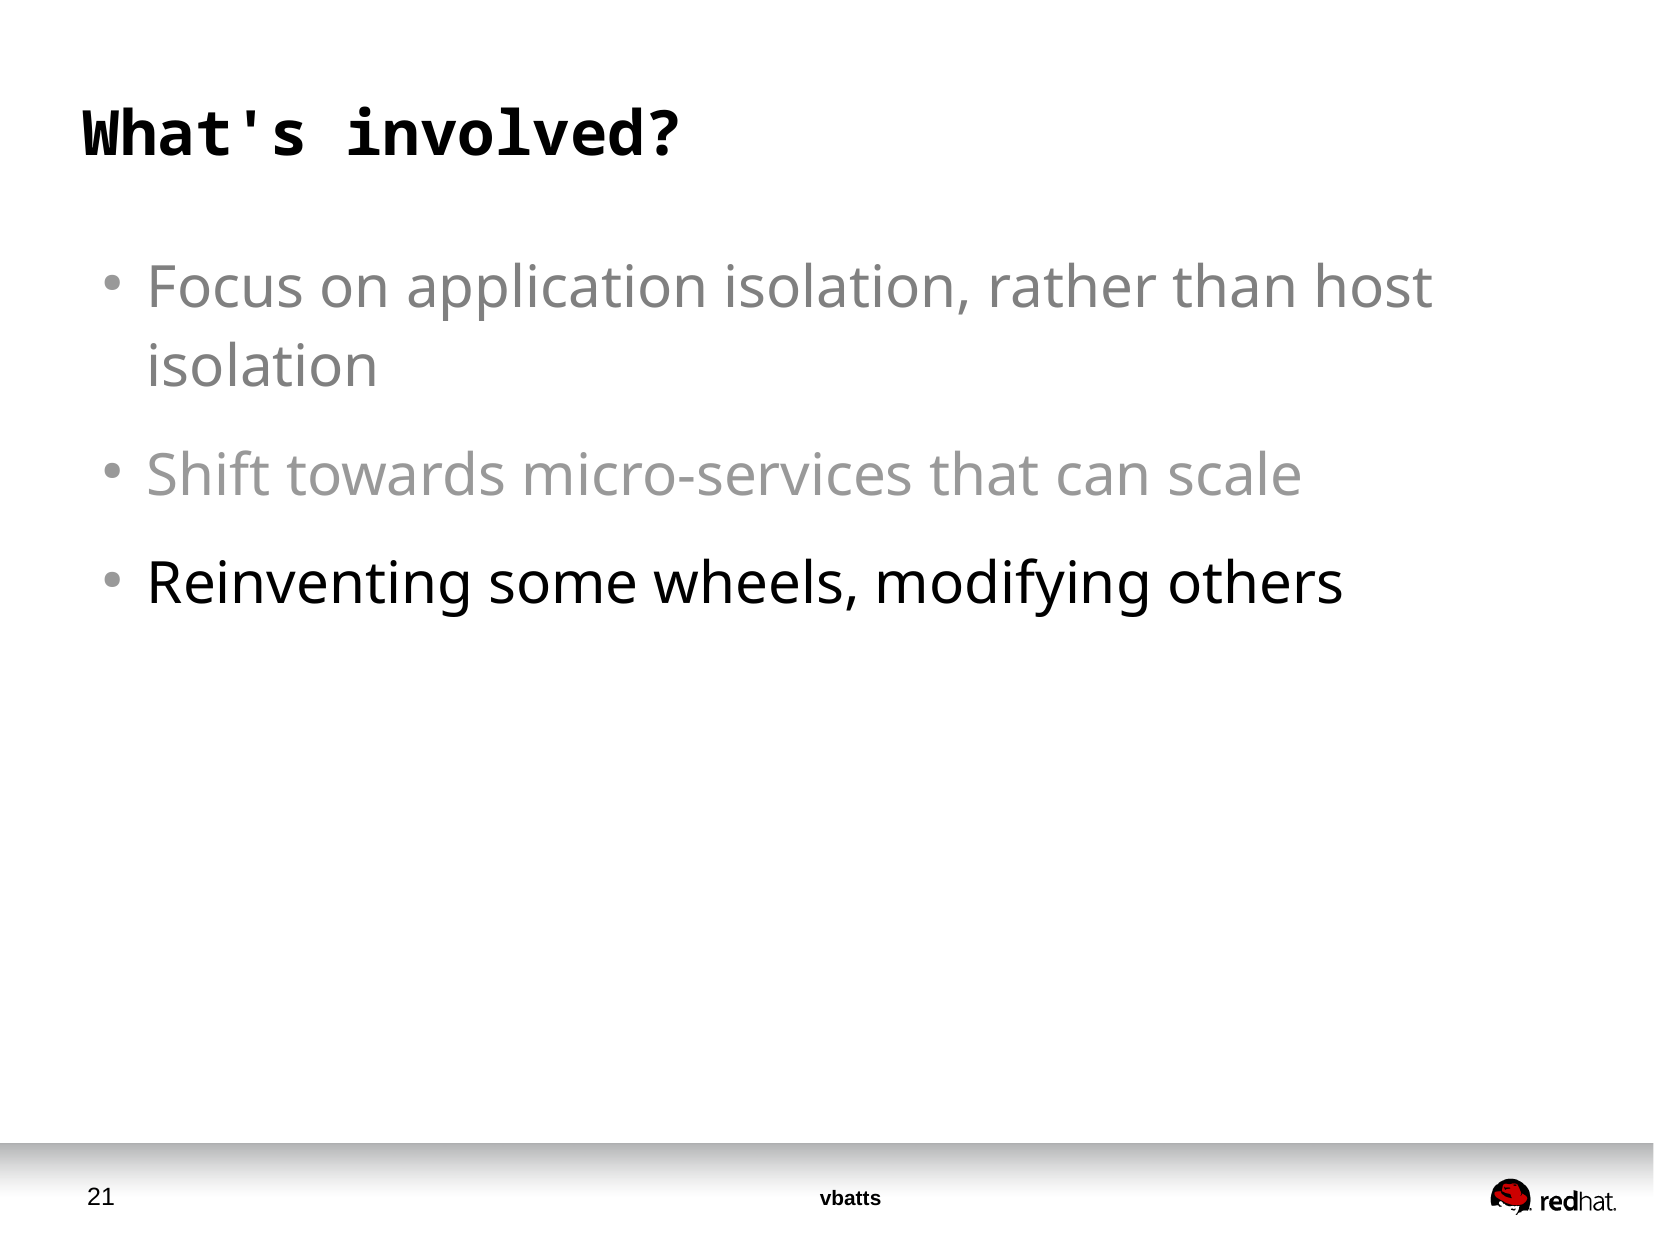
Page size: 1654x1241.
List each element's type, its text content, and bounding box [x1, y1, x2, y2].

picture [0, 1143, 1654, 1241]
text_box [86, 244, 1576, 1054]
title What's involved? [82, 37, 1571, 226]
